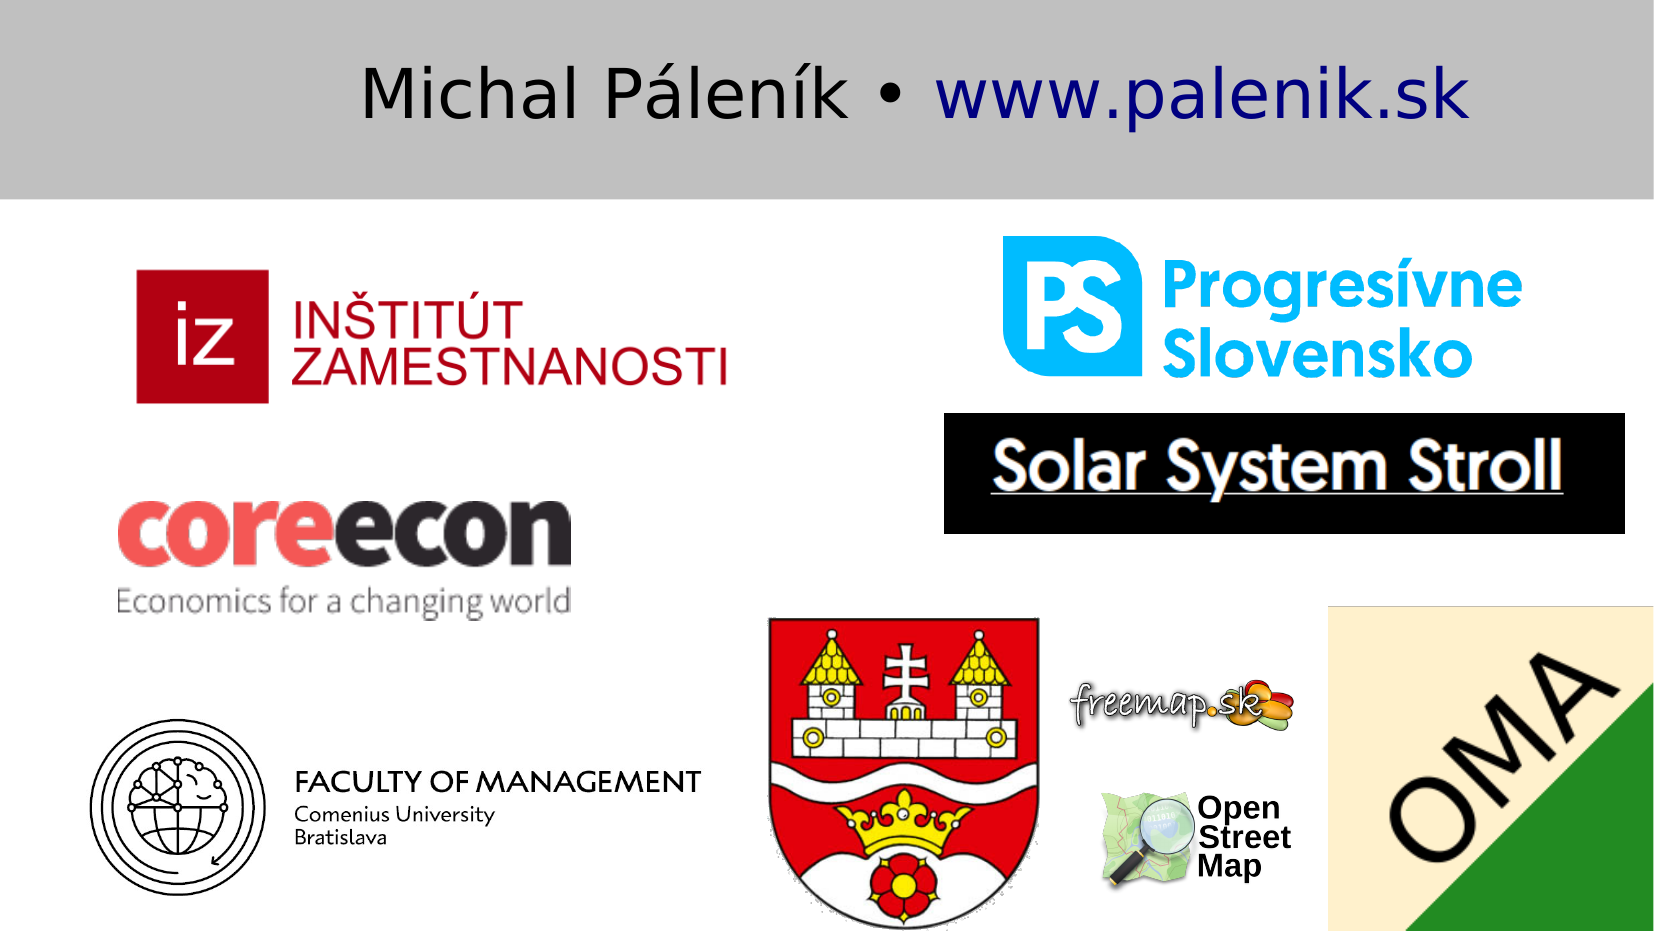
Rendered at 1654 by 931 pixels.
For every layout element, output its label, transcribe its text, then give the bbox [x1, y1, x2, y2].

picture [1226, 349, 1243, 369]
picture [1443, 349, 1461, 369]
picture [118, 501, 571, 621]
picture [1003, 236, 1565, 378]
picture [1063, 672, 1300, 739]
picture [1092, 782, 1300, 903]
picture [1304, 349, 1317, 355]
picture [59, 617, 1041, 931]
picture [944, 413, 1625, 534]
picture [1028, 261, 1121, 352]
title Michal Páleník • www.palenik.sk [177, 22, 1654, 178]
picture [1328, 605, 1654, 931]
picture [88, 225, 768, 443]
